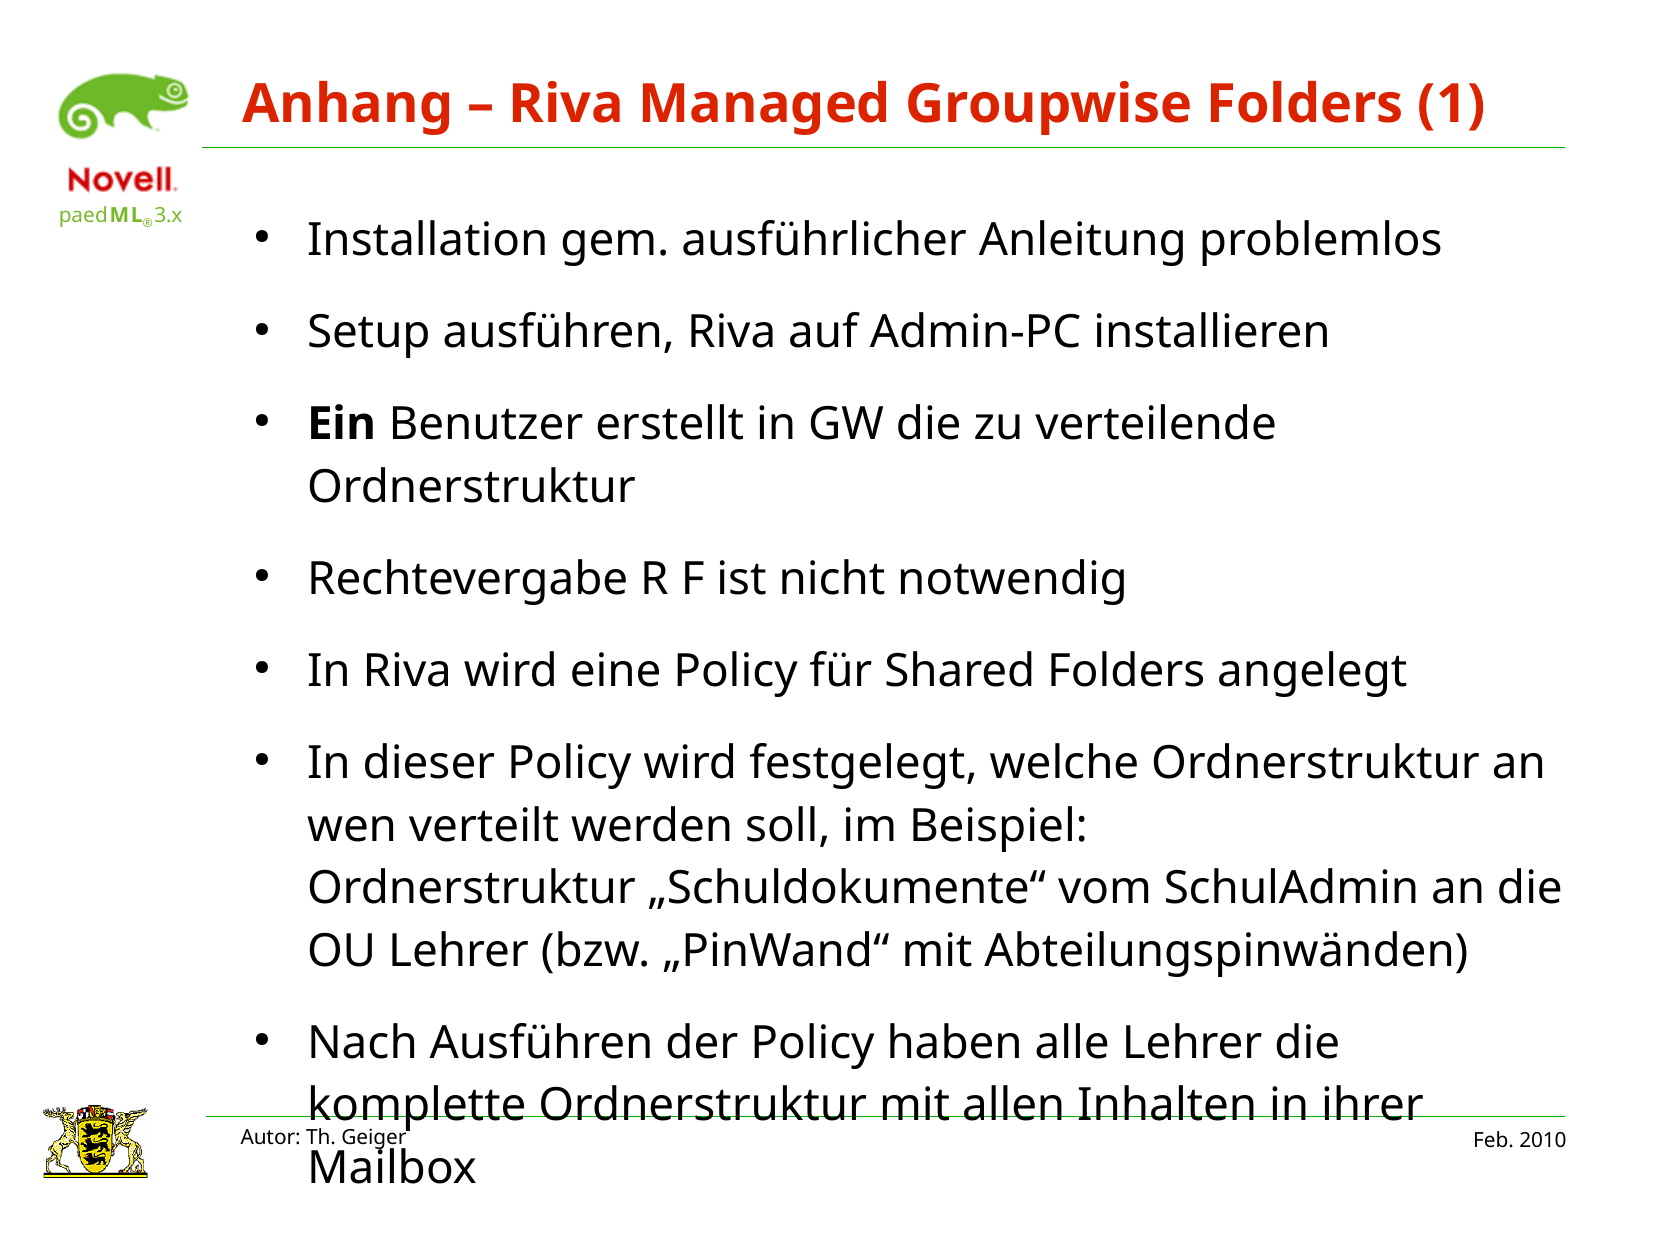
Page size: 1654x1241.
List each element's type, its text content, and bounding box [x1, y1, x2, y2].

picture [44, 56, 202, 214]
title Anhang – Riva Managed Groupwise Folders (1) [242, 68, 1577, 135]
list Installation gem. ausführlicher Anleitung problemlos Setup ausführen, Riva auf Admin-PC installieren Ein Benutzer erstellt in GW die zu verteilende Ordnerstruktur Rechtevergabe R F ist nicht notwendig In Riva wird eine Policy für Shared Folders angelegt In dieser Policy wird festgelegt, welche Ordnerstruktur an wen verteilt werden soll, im Beispiel: Ordnerstruktur „Schuldokumente“ vom SchulAdmin an die OU Lehrer (bzw. „PinWand“ mit Abteilungspinwänden) Nach Ausführen der Policy haben alle Lehrer die komplette Ordnerstruktur mit allen Inhalten in ihrer Mailbox 06.03.2010 getestet, OK, gei [236, 206, 1565, 1077]
picture [41, 1104, 148, 1180]
